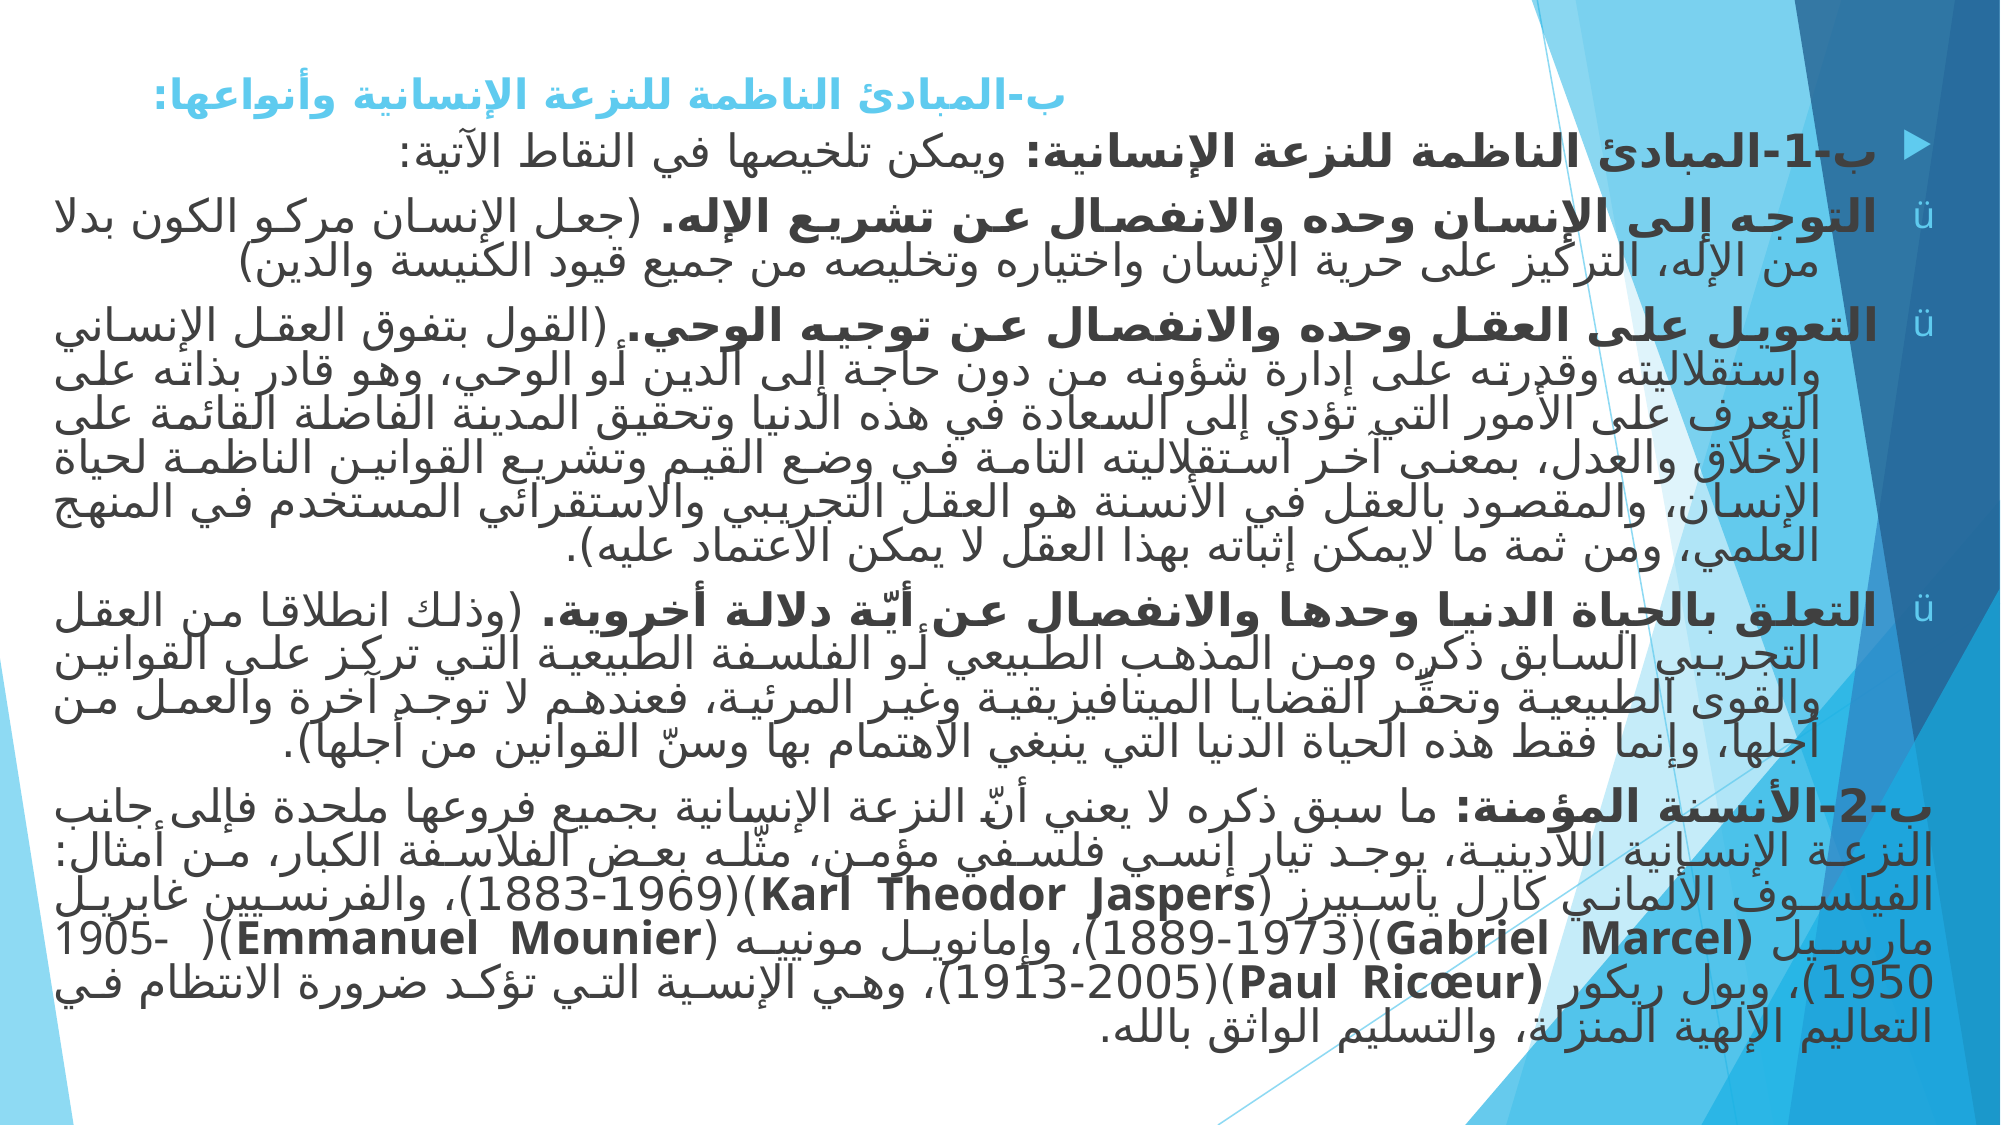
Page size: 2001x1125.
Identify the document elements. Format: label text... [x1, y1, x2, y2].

list ب-1-المبادئ الناظمة للنزعة الإنسانية: ويمكن تلخيصها في النقاط الآتية: التوجه إلى الإنسان وحده والانفصال عن تشريع الإله. (جعل الإنسان مركو الكون بدلا من الإله، التركيز على حرية الإنسان واختياره وتخليصه من جميع قيود الكنيسة والدين) التعويل على العقل وحده والانفصال عن توجيه الوحي. (القول بتفوق العقل الإنساني واستقلاليته وقدرته على إدارة شؤونه من دون حاجة إلى الدين أو الوحي، وهو قادر بذاته على التعرف على الأمور التي تؤدي إلى السعادة في هذه الدنيا وتحقيق المدينة الفاضلة القائمة على الأخلاق والعدل، بمعنى آخر استقلاليته التامة في وضع القيم وتشريع القوانين الناظمة لحياة الإنسان، والمقصود بالعقل في الأنسنة هو العقل التجريبي والاستقرائي المستخدم في المنهج العلمي، ومن ثمة ما لايمكن إثباته بهذا العقل لا يمكن الاعتماد عليه). التعلق بالحياة الدنيا وحدها والانفصال عن أيّة دلالة أخروية. (وذلك انطلاقا من العقل التجريبي السابق ذكره ومن المذهب الطبيعي أو الفلسفة الطبيعية التي تركز على القوانين والقوى الطبيعية وتحقِّر القضايا الميتافيزيقية وغير المرئية، فعندهم لا توجد آخرة والعمل من أجلها، وإنما فقط هذه الحياة الدنيا التي ينبغي الاهتمام بها وسنّ القوانين من أجلها). ب-2-الأنسنة المؤمنة: ما سبق ذكره لا يعني أنّ النزعة الإنسانية بجميع فروعها ملحدة فإلى جانب النزعة الإنسانية اللادينية، يوجد تيار إنسي فلسفي مؤمن، مثّله بعض الفلاسفة الكبار، من أمثال: الفيلسوف الألماني كارل ياسبيرز (Karl Theodor Jaspers)(1883-1969)، والفرنسيين غابريل مارسيل (Gabriel Marcel)(1889-1973)، وإمانويل مونييه (Emmanuel Mounier)( 1905-1950)، وبول ريكور (Paul Ricœur)(1913-2005)، وهي الإنسية التي تؤكد ضرورة الانتظام في التعاليم الإلهية المنزلة، والتسليم الواثق بالله. [38, 125, 1951, 1073]
title ب-المبادئ الناظمة للنزعة الإنسانية وأنواعها: [137, 59, 1863, 125]
